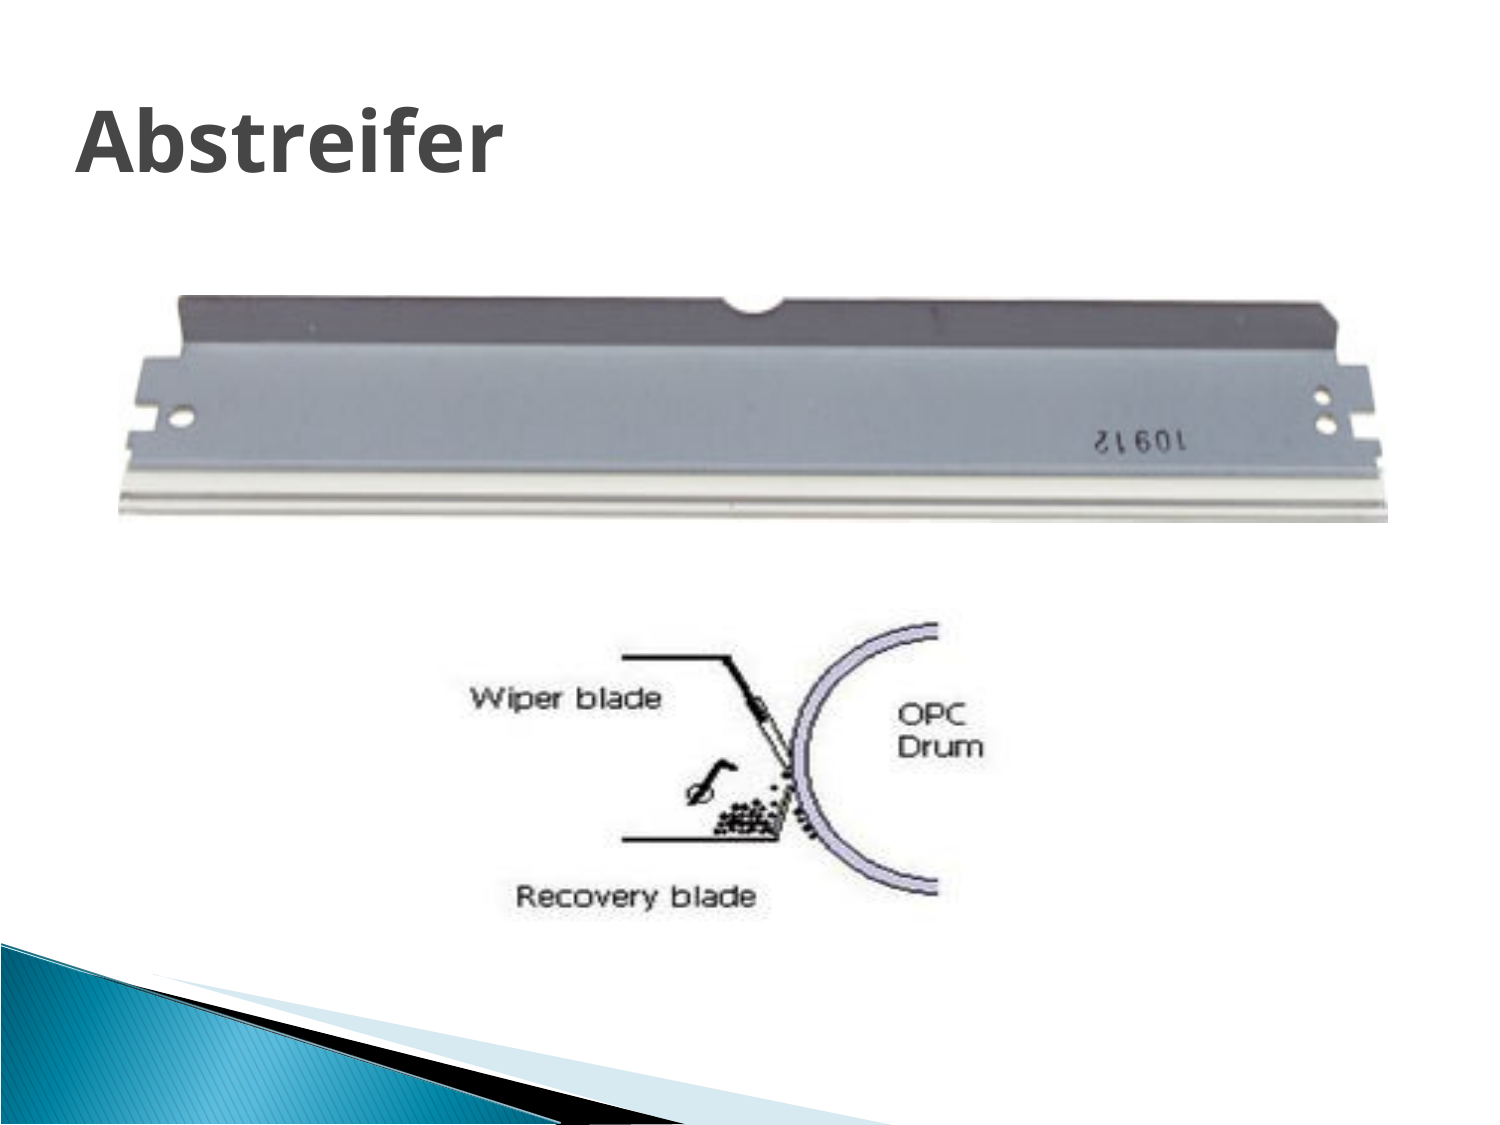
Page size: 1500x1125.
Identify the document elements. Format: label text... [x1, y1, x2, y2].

title Abstreifer [75, 28, 1426, 250]
picture [118, 295, 1388, 523]
picture [0, 590, 1034, 1125]
